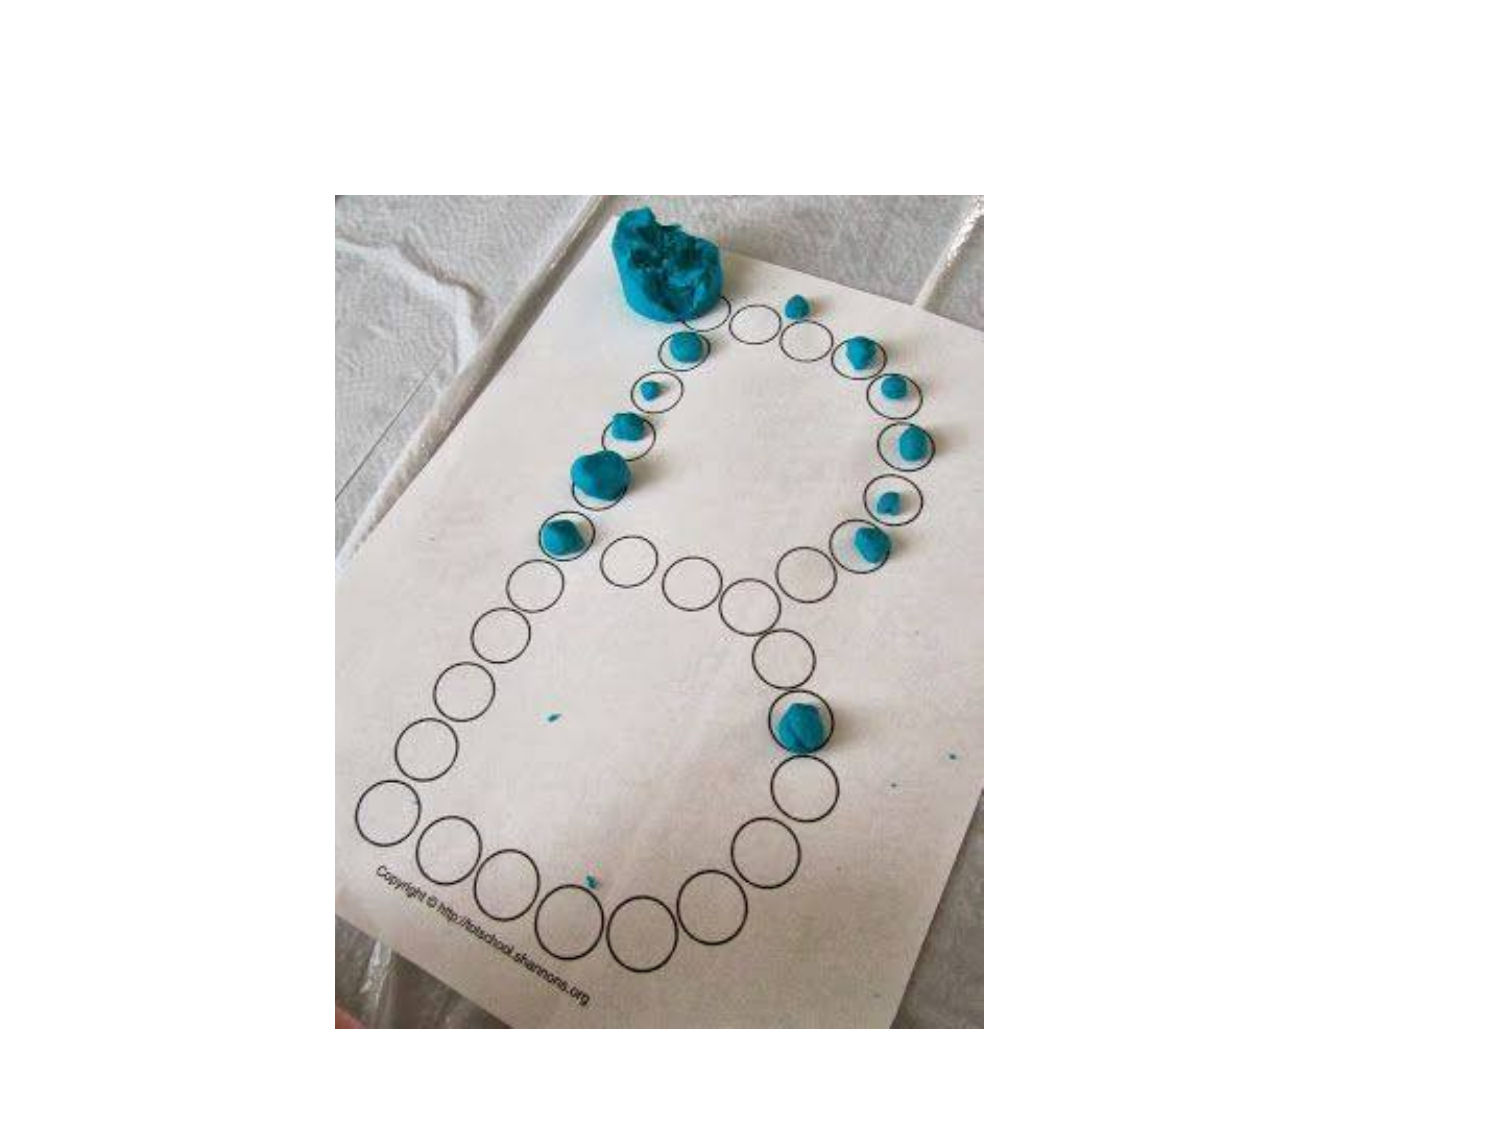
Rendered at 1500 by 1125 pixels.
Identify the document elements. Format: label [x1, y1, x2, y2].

picture [335, 195, 984, 1029]
